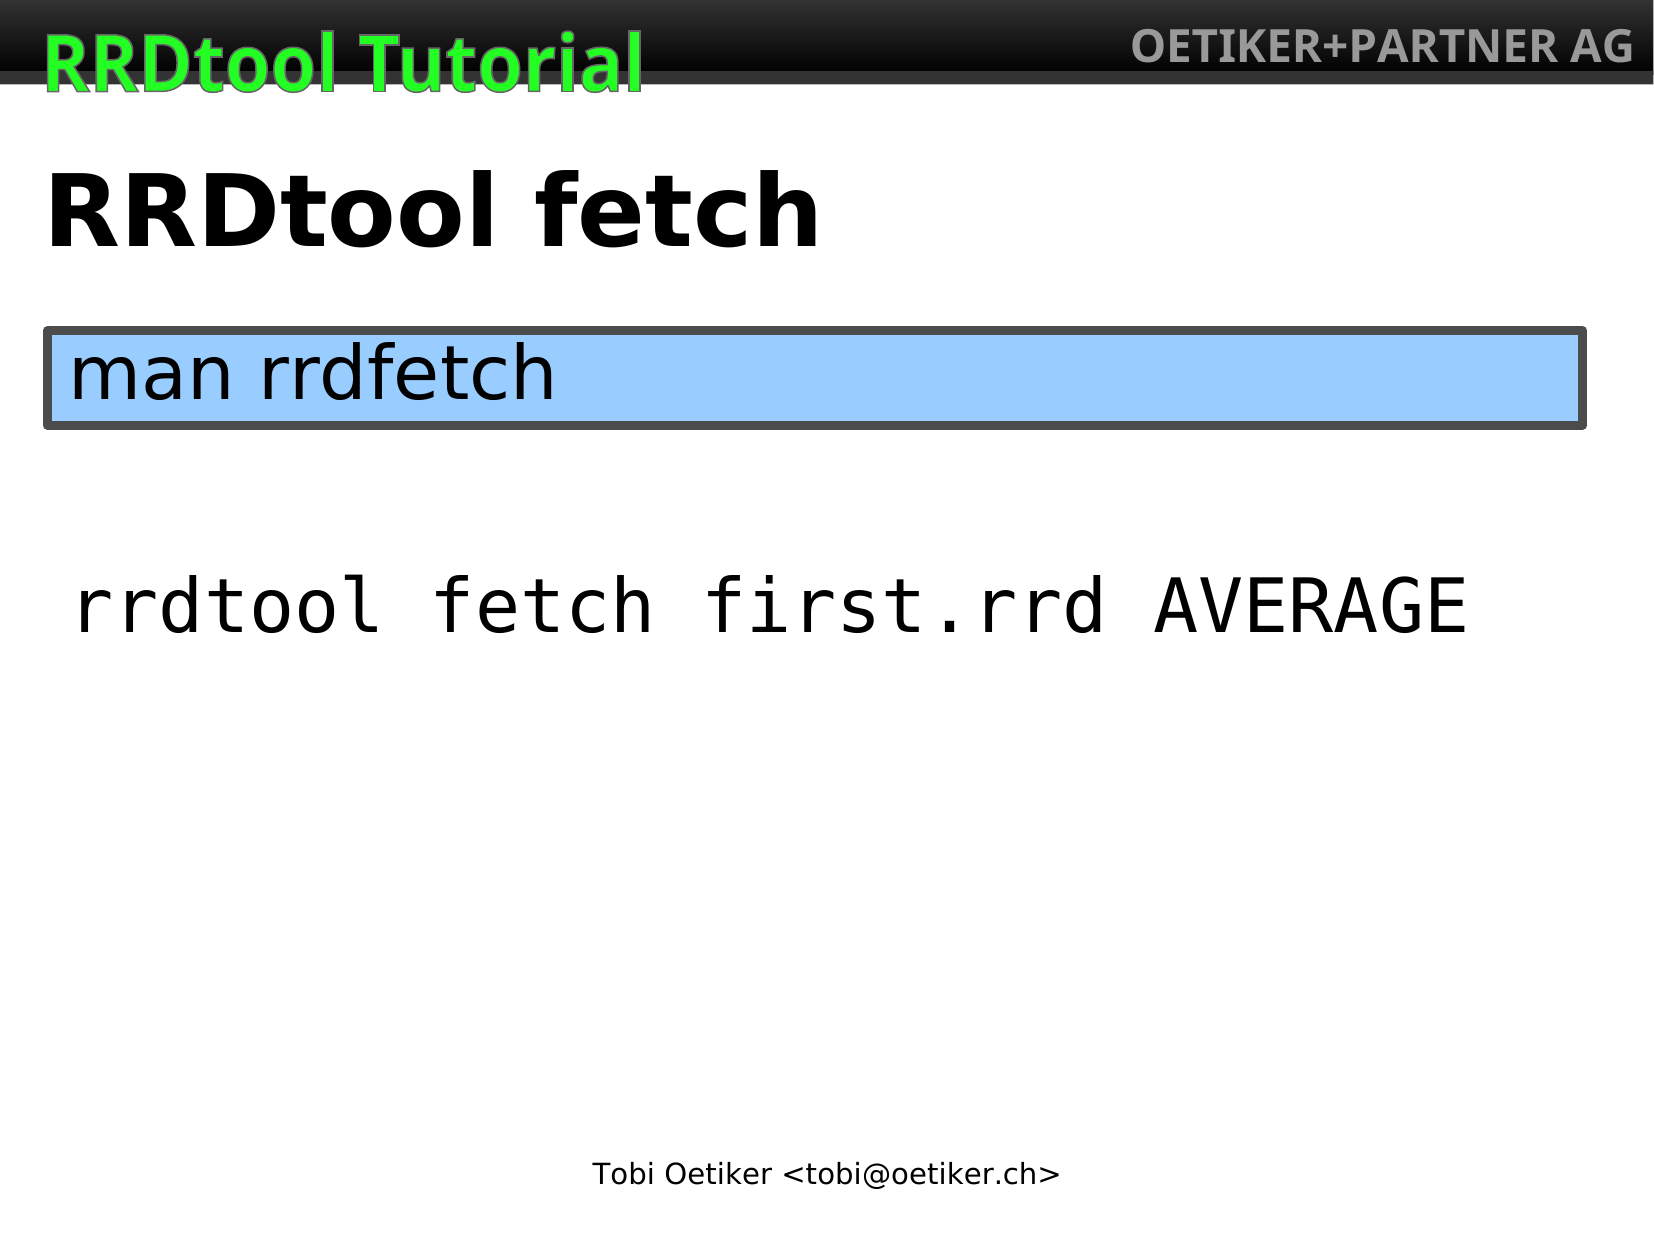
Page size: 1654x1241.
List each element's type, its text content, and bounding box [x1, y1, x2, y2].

title RRDtool fetch [43, 137, 1582, 287]
text_box [1571, 330, 1583, 426]
list man rrdfetch rrdtool fetch first.rrd AVERAGE [50, 329, 1571, 1099]
